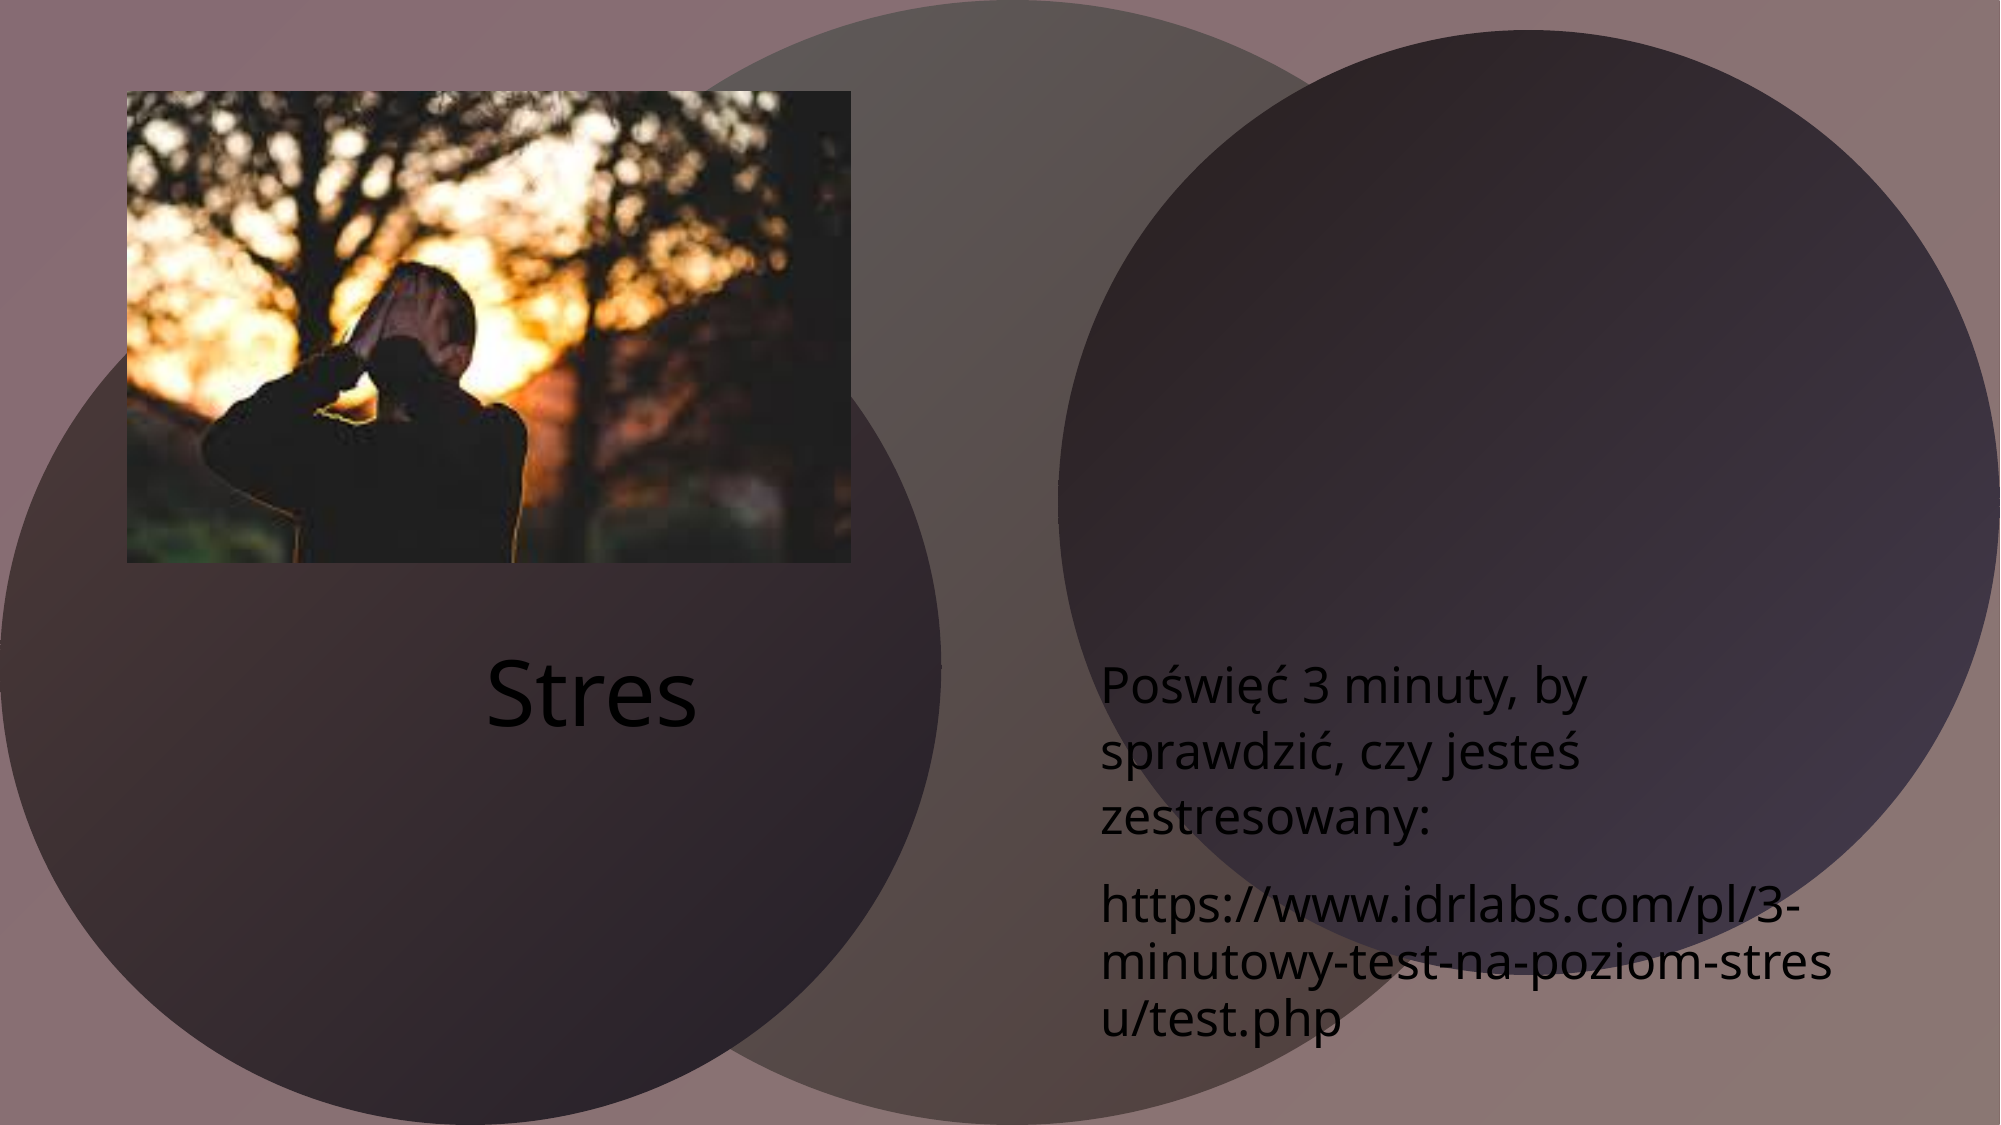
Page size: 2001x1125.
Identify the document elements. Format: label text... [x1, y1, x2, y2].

title Stres [137, 639, 1000, 1034]
text_box [0, 0, 2000, 1125]
list Poświęć 3 minuty, by sprawdzić, czy jesteś zestresowany: https://www.idrlabs.com/pl/3-minutowy-test-na-poziom-stresu/test.php [1010, 639, 1863, 1125]
picture [127, 91, 851, 563]
